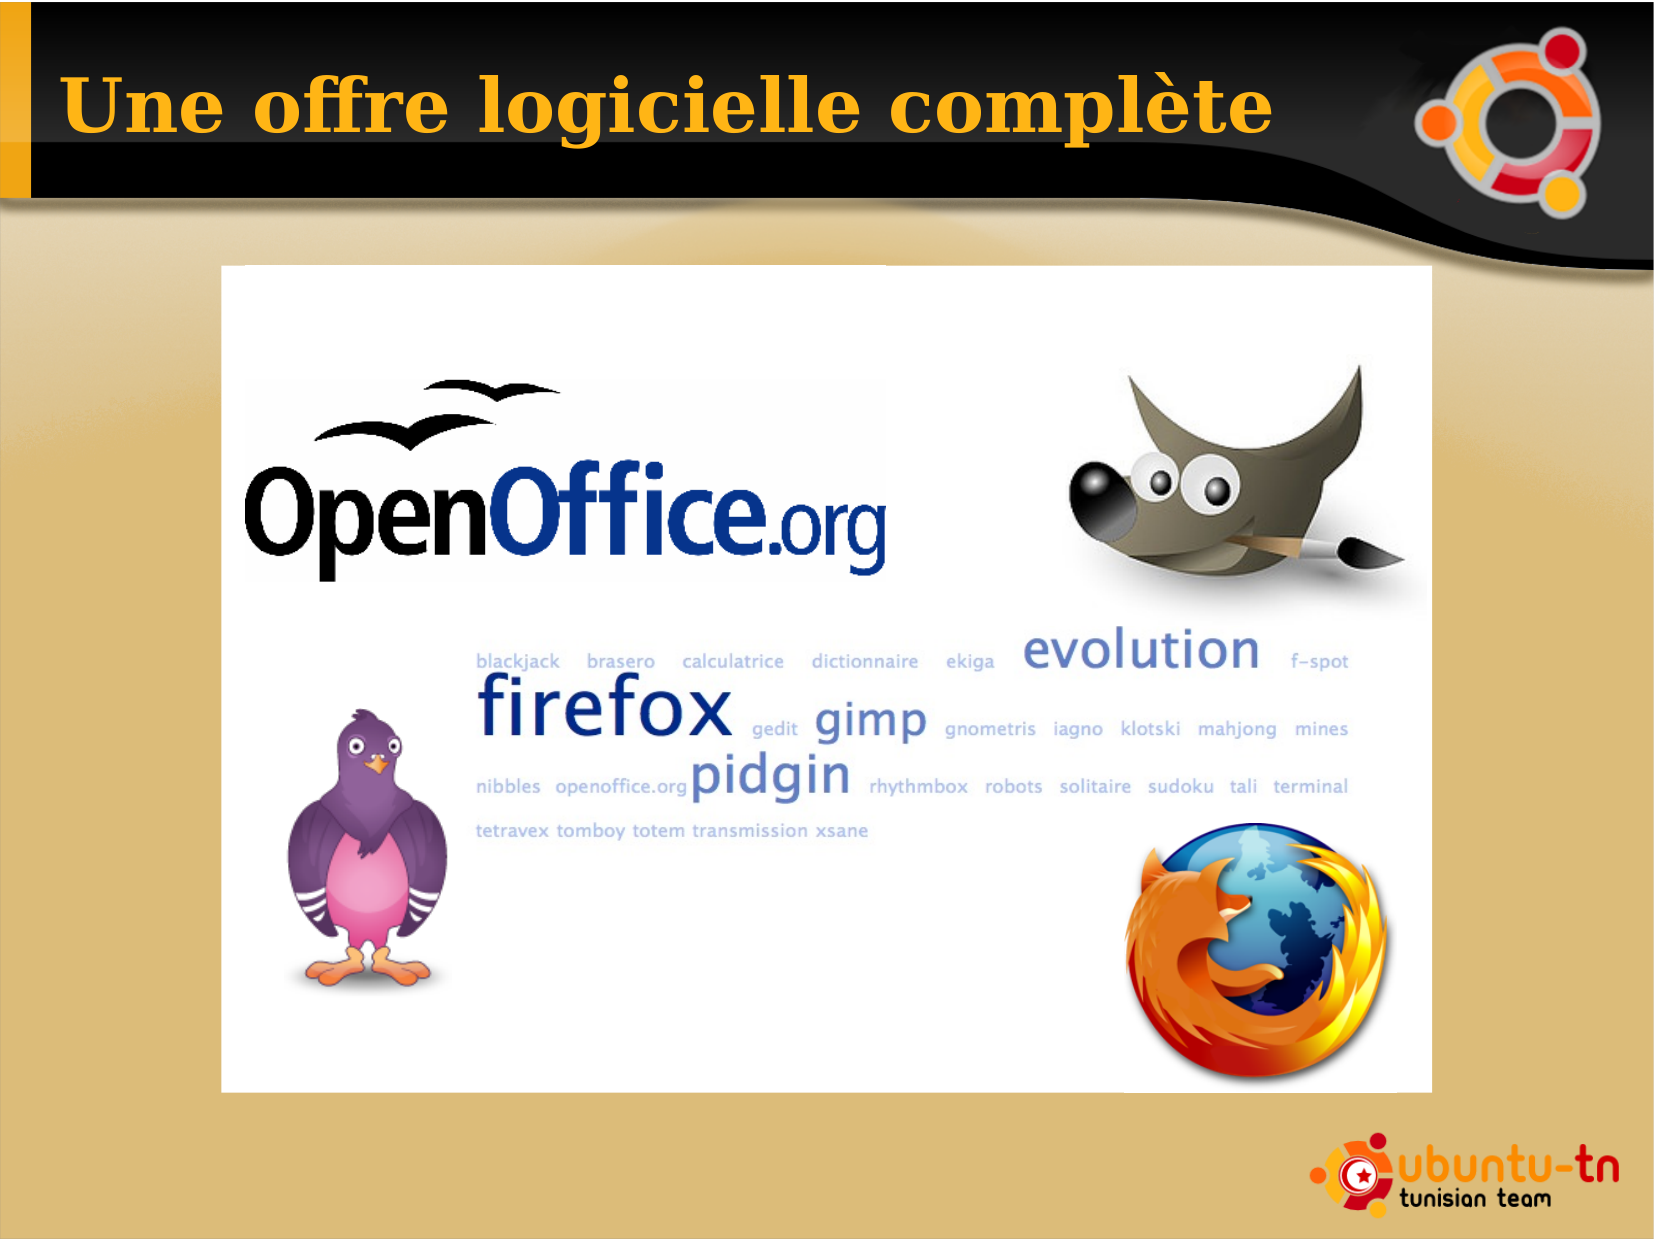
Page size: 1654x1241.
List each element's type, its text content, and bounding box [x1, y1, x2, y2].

title Une offre logicielle complète [59, 9, 1447, 202]
text_box [886, 265, 1433, 1093]
picture [0, 0, 1654, 1241]
text_box [221, 265, 1124, 1093]
